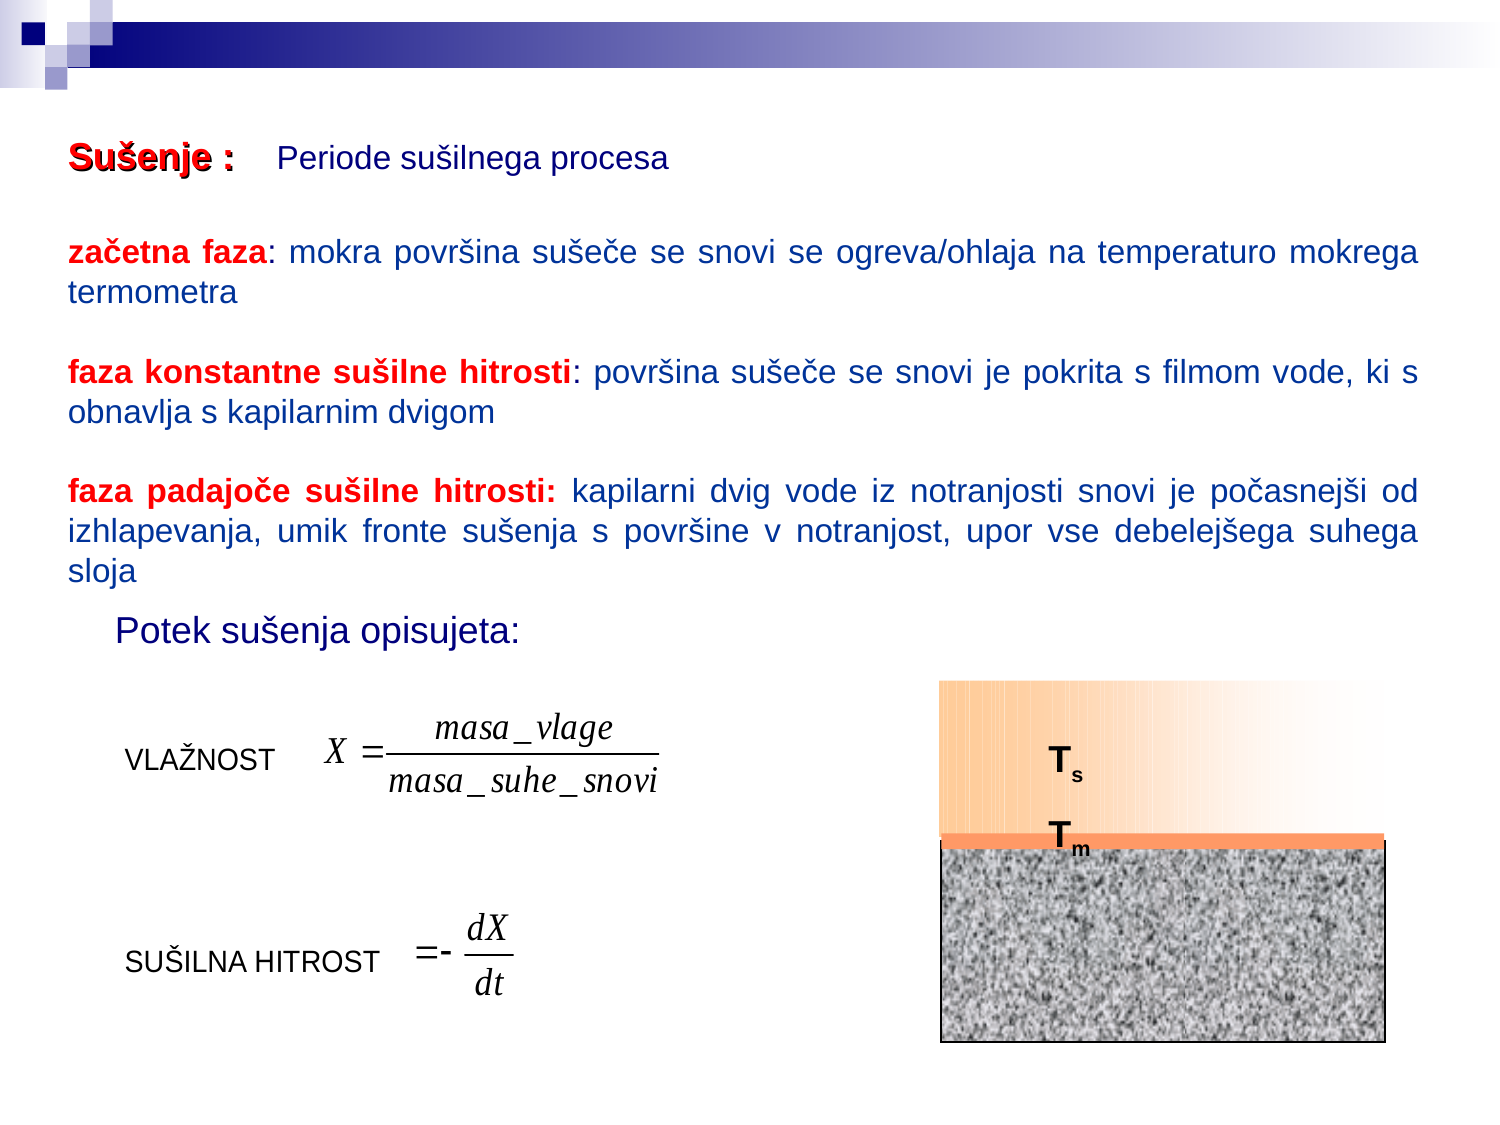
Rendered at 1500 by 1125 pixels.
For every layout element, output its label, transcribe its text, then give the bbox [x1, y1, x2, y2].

text_box Sušenje : Periode sušilnega procesa [53, 124, 1129, 185]
text_box [939, 680, 1388, 850]
chart [50, 704, 987, 1040]
text_box Ts Tm [1033, 727, 1152, 869]
picture [942, 850, 1384, 1041]
text_box začetna faza: mokra površina sušeče se snovi se ogreva/ohlaja na temperaturo mokrega termometra faza konstantne sušilne hitrosti: površina sušeče se snovi je pokrita s filmom vode, ki s obnavlja s kapilarnim dvigom faza padajoče sušilne hitrosti: kapilarni dvig vode iz notranjosti snovi je počasnejši od izhlapevanja, umik fronte sušenja s površine v notranjost, upor vse debelejšega suhega sloja [53, 182, 1436, 598]
text_box Potek sušenja opisujeta: [100, 597, 621, 659]
